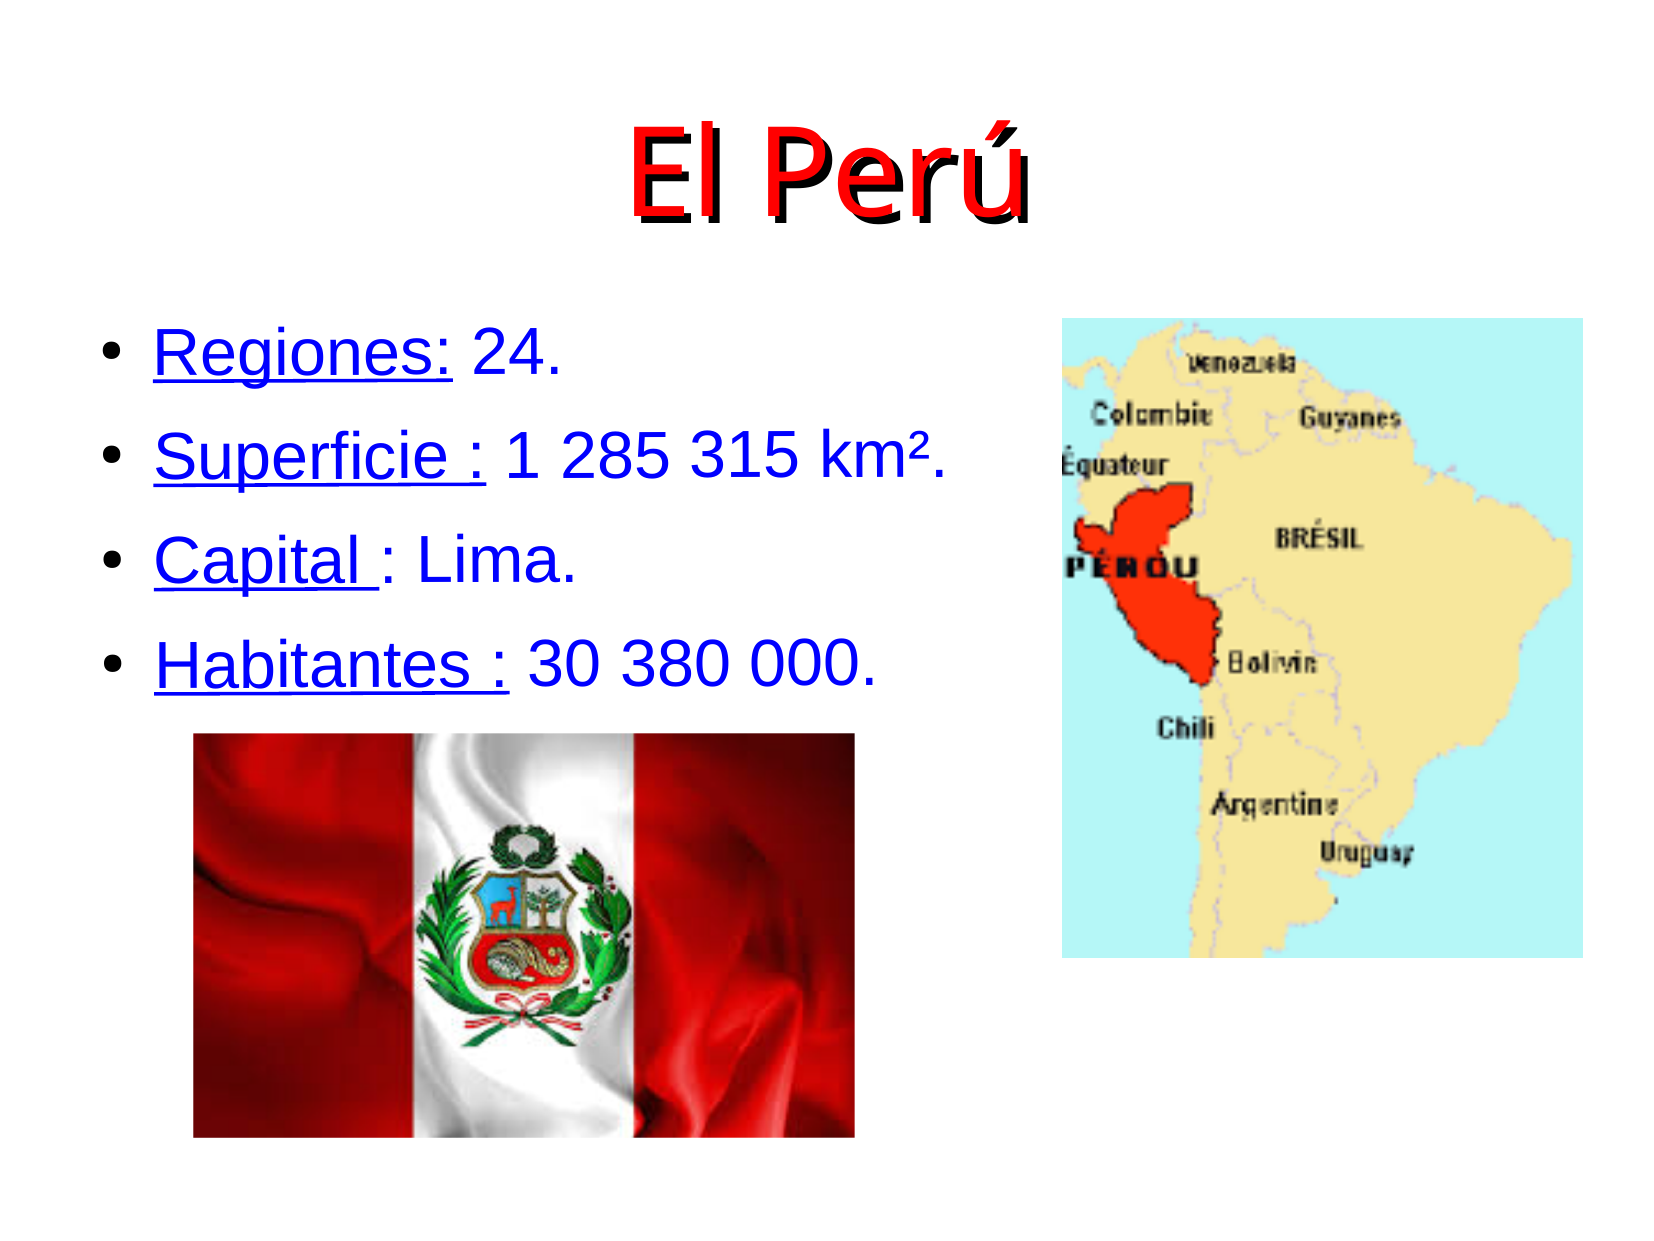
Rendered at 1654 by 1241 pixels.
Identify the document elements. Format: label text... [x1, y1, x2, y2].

picture [192, 732, 855, 1138]
list Regiones: 24. Superficie : 1 285 315 km². Capital : Lima. Habitantes : 30 380 000. [81, 309, 1574, 1134]
title El Perú [82, 64, 1571, 272]
text_box [177, 507, 556, 579]
picture [1062, 318, 1583, 958]
